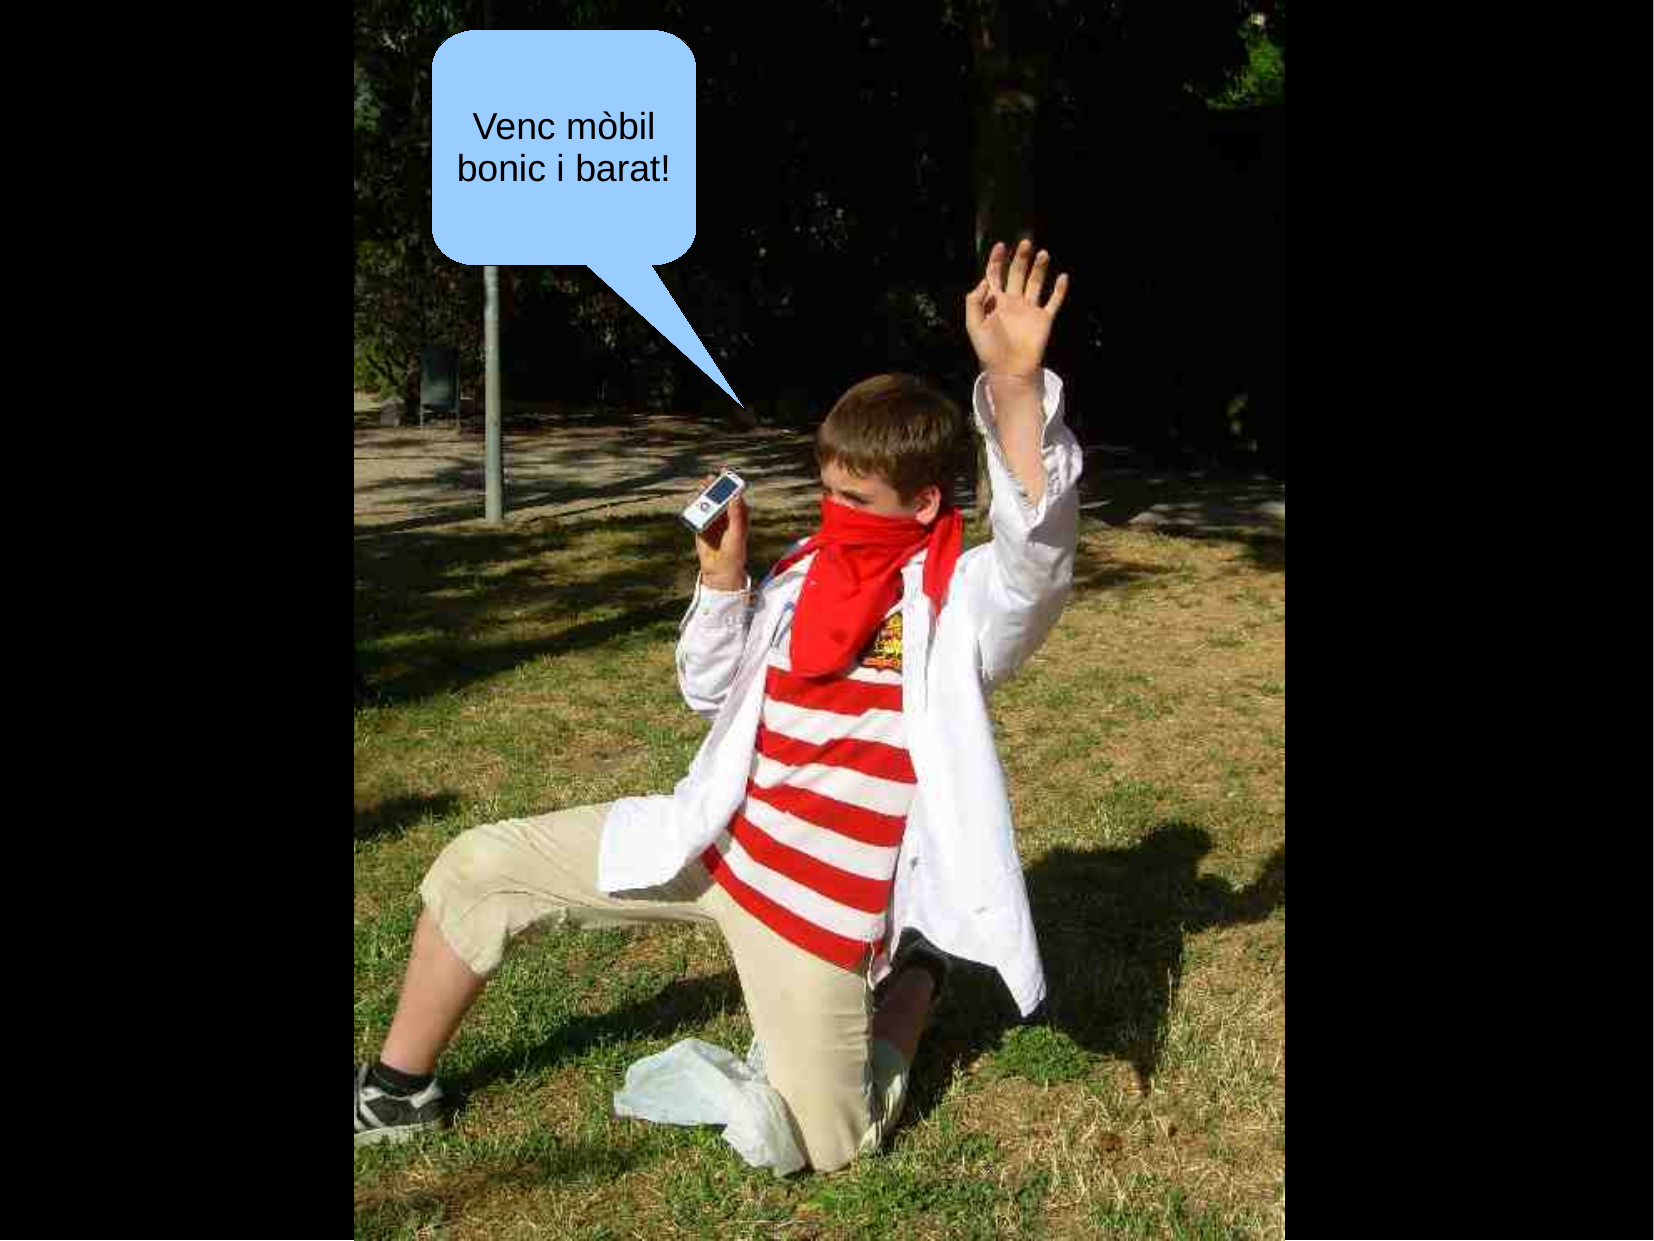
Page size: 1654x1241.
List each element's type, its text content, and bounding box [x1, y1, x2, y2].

text_box Venc mòbil bonic i barat! [431, 29, 747, 411]
picture [354, 0, 1285, 1241]
